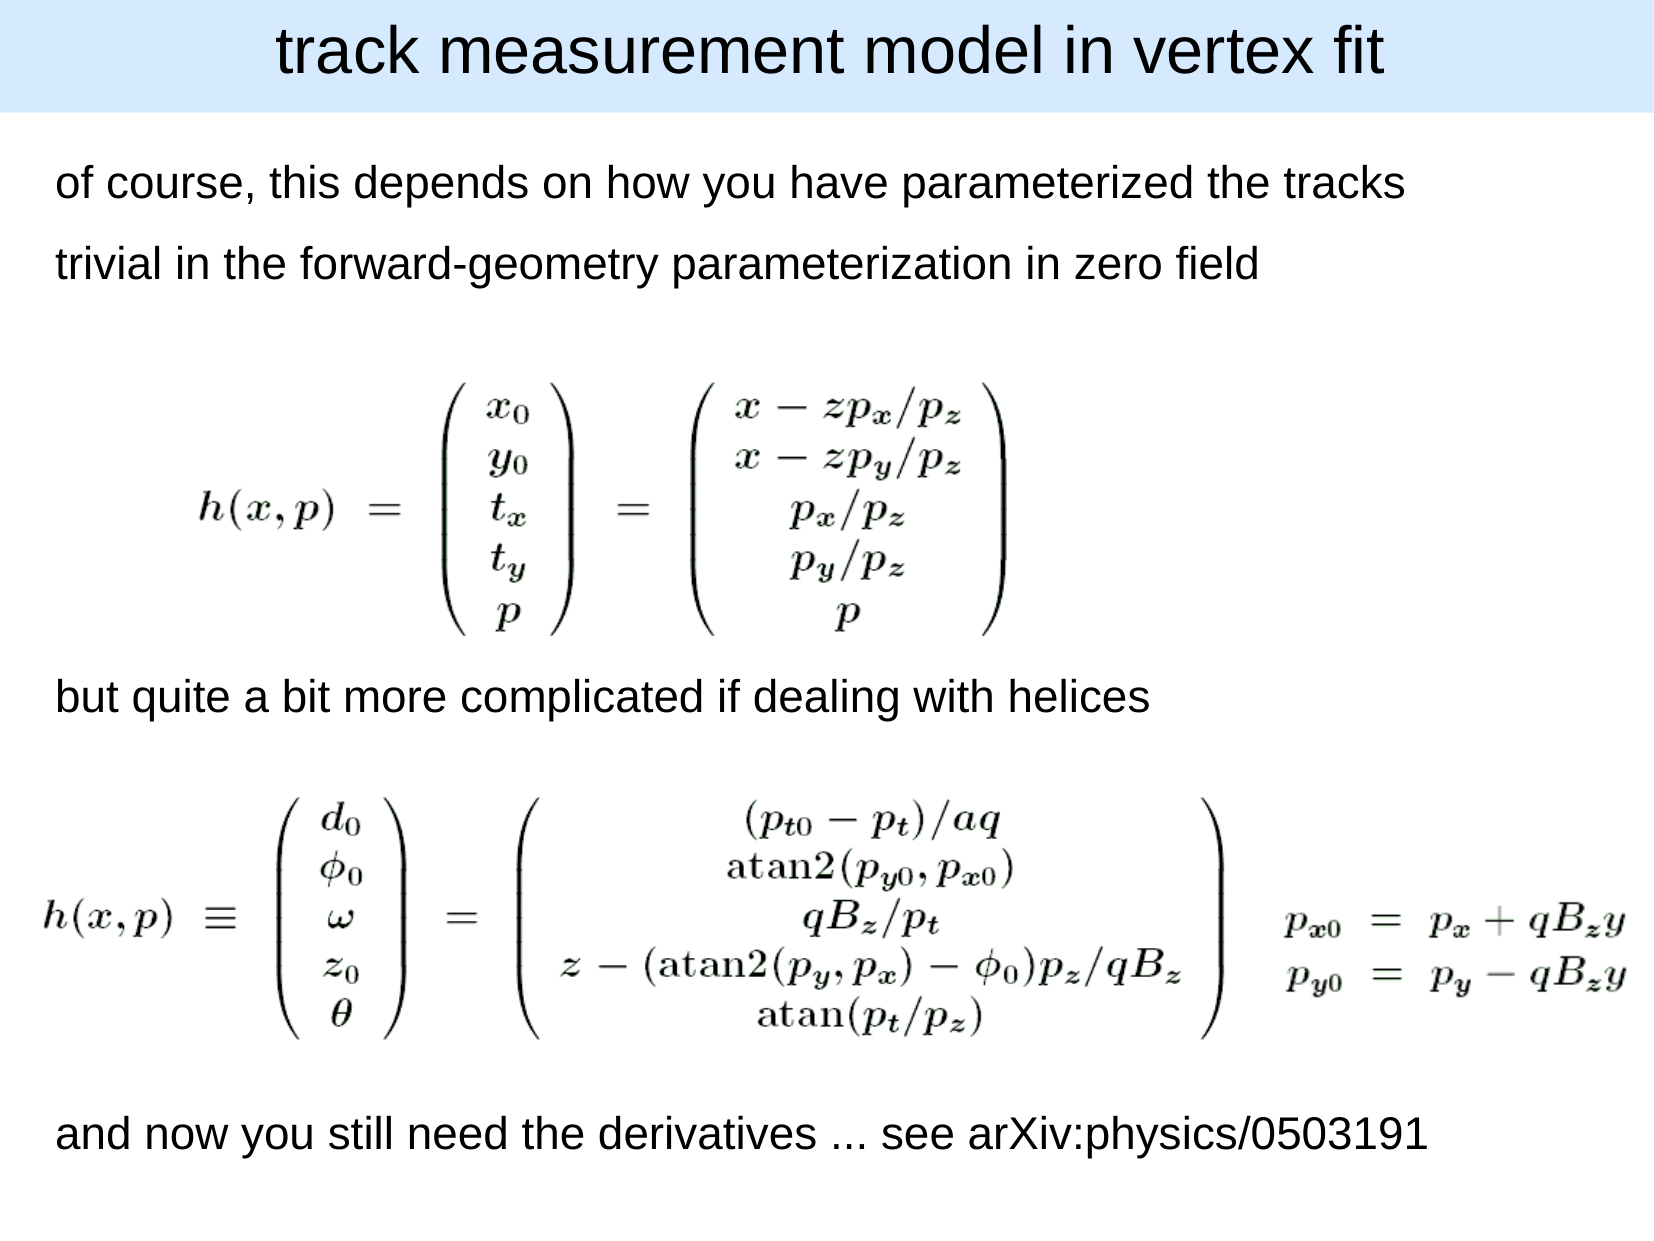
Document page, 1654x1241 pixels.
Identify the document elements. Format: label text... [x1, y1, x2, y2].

list of course, this depends on how you have parameterized the tracks trivial in the forward-geometry parameterization in zero field [37, 156, 1613, 323]
picture [1272, 892, 1644, 1001]
list but quite a bit more complicated if dealing with helices [37, 671, 1613, 763]
picture [29, 789, 1230, 1051]
list and now you still need the derivatives ... see arXiv:physics/0503191 [37, 1108, 1613, 1200]
title track measurement model in vertex fit [86, 0, 1576, 100]
picture [187, 374, 1013, 646]
